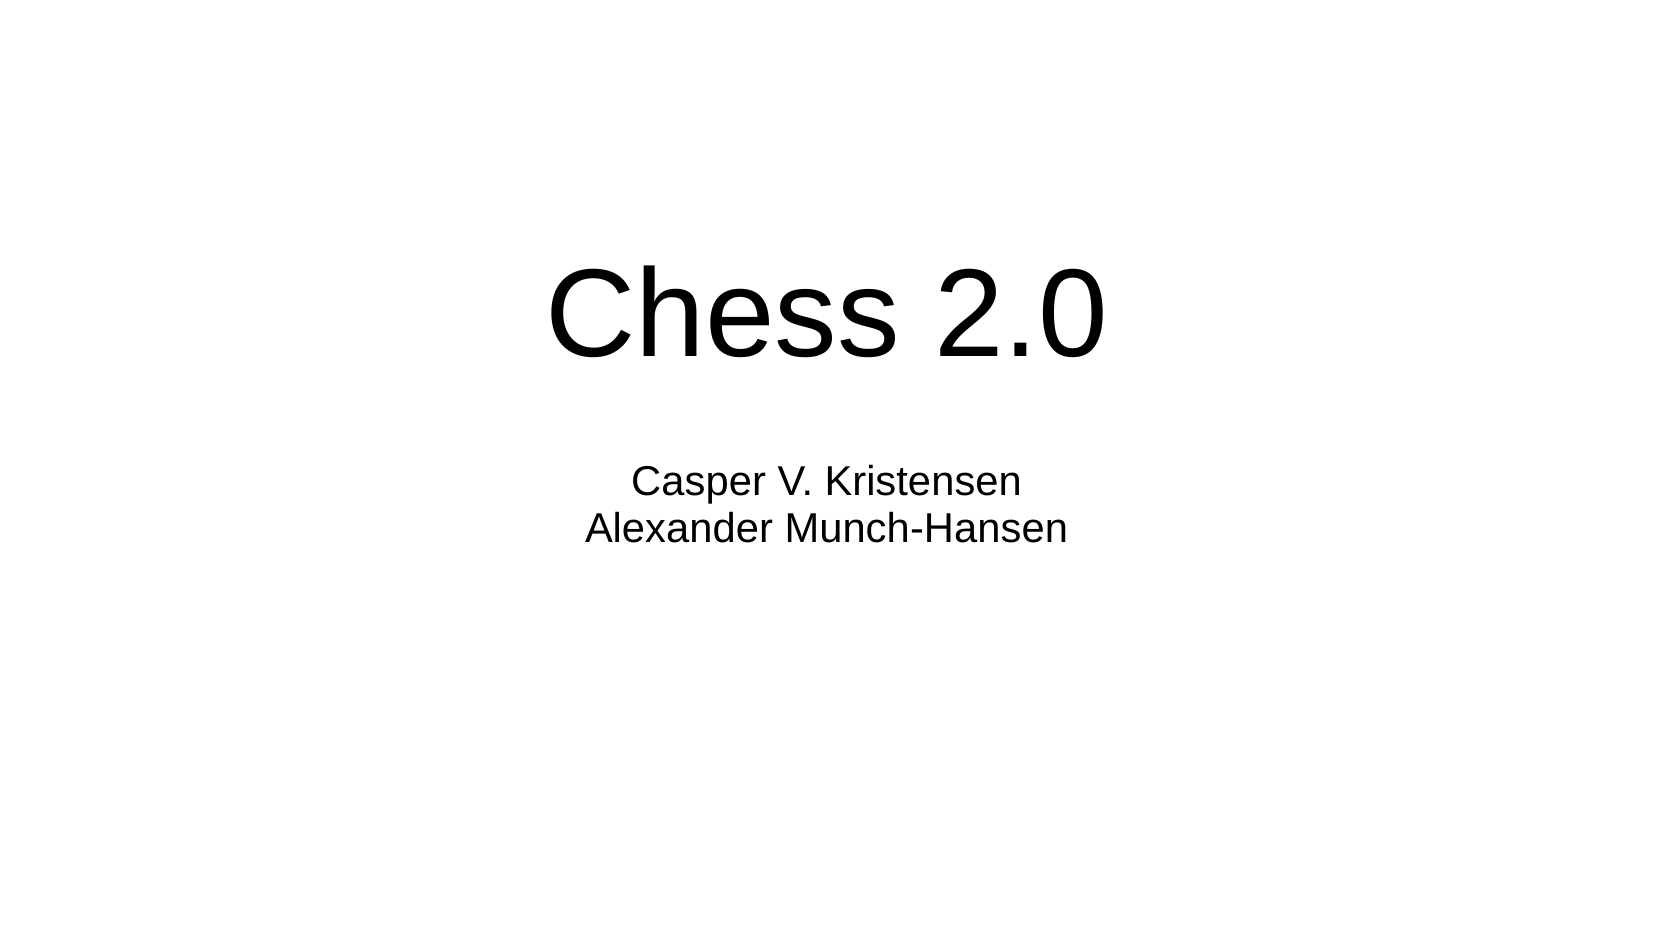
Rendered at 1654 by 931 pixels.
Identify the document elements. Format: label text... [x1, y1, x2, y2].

subtitle Chess 2.0 Casper V. Kristensen Alexander Munch-Hansen [82, 37, 1571, 757]
